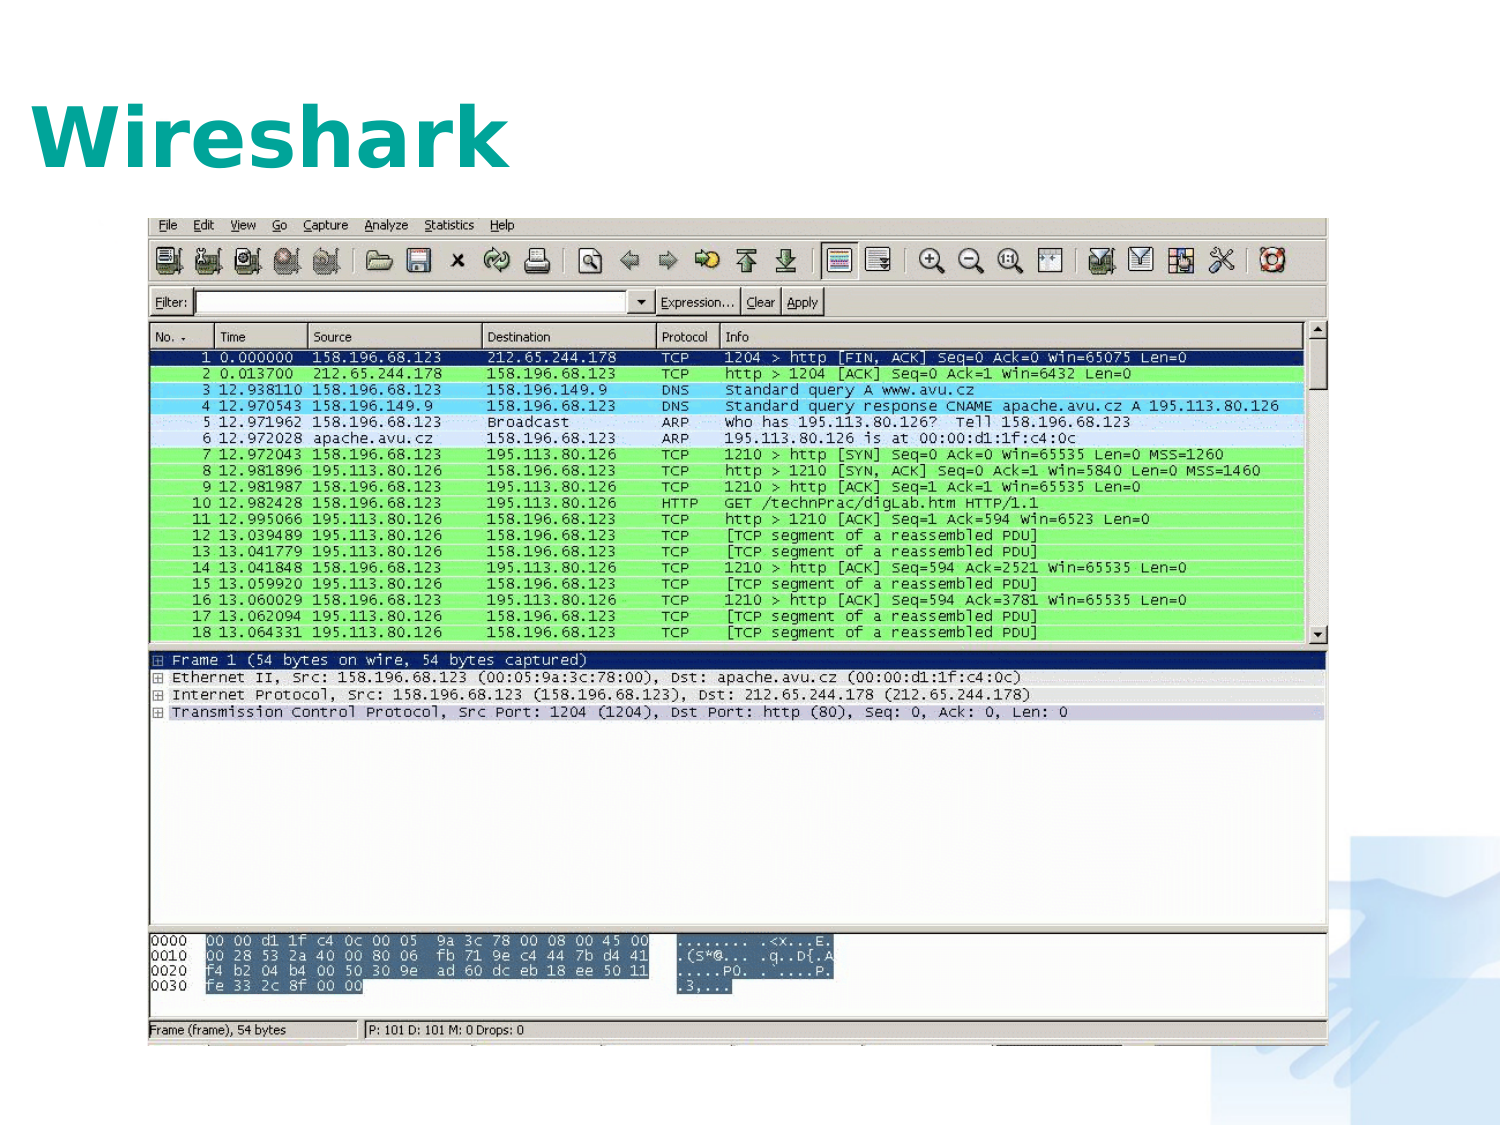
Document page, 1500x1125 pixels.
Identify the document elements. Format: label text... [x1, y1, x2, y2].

picture [0, 0, 1500, 1125]
title Wireshark [29, 21, 1477, 257]
